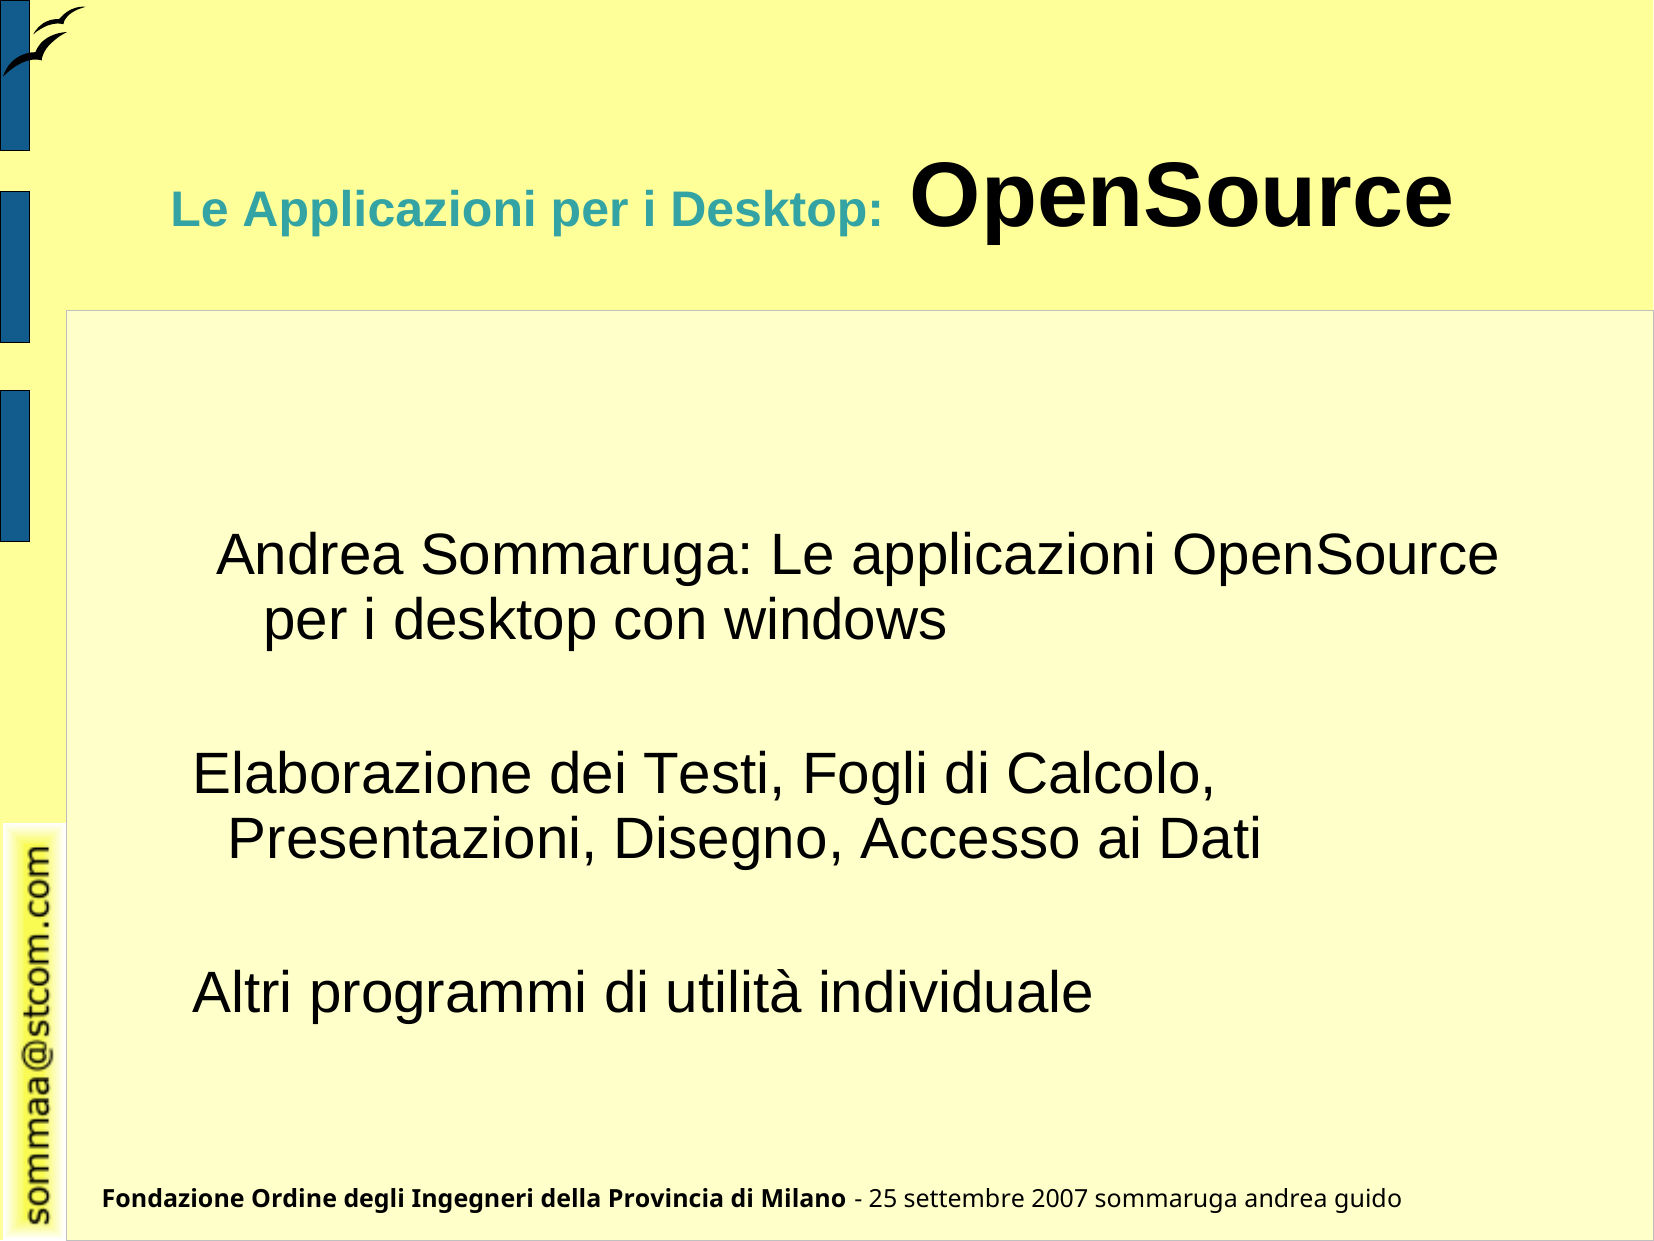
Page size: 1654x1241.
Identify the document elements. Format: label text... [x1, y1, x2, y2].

list Andrea Sommaruga: Le applicazioni OpenSource per i desktop con windows Elaborazione dei Testi, Fogli di Calcolo, Presentazioni, Disegno, Accesso ai Dati Altri programmi di utilità individuale [121, 344, 1534, 1127]
picture [3, 823, 66, 1241]
title Le Applicazioni per i Desktop: OpenSource [121, 91, 1534, 299]
